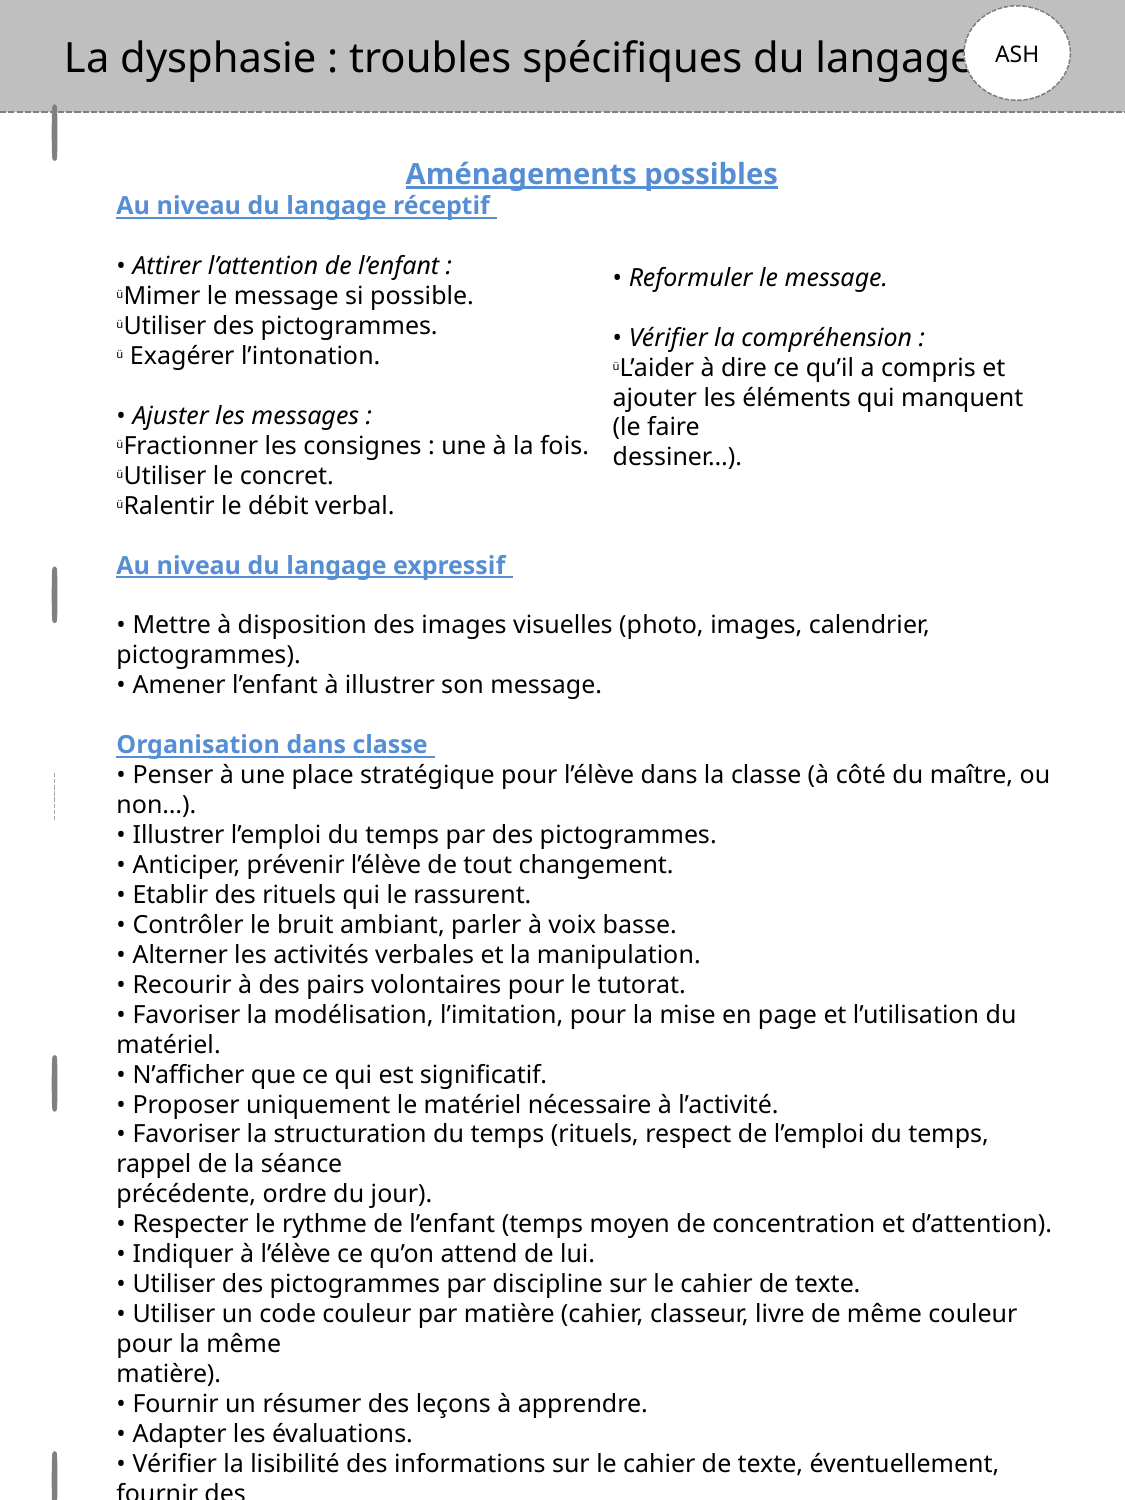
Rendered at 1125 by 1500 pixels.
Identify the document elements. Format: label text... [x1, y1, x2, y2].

text_box Aménagements possibles Au niveau du langage réceptif • Attirer l’attention de l’enfant : Mimer le message si possible. Utiliser des pictogrammes. Exagérer l’intonation. • Ajuster les messages : Fractionner les consignes : une à la fois. Utiliser le concret. Ralentir le débit verbal. Au niveau du langage expressif • Mettre à disposition des images visuelles (photo, images, calendrier, pictogrammes). • Amener l’enfant à illustrer son message. Organisation dans classe • Penser à une place stratégique pour l’élève dans la classe (à côté du maître, ou non…). • Illustrer l’emploi du temps par des pictogrammes. • Anticiper, prévenir l’élève de tout changement. • Etablir des rituels qui le rassurent. • Contrôler le bruit ambiant, parler à voix basse. • Alterner les activités verbales et la manipulation. • Recourir à des pairs volontaires pour le tutorat. • Favoriser la modélisation, l’imitation, pour la mise en page et l’utilisation du matériel. • N’afficher que ce qui est significatif. • Proposer uniquement le matériel nécessaire à l’activité. • Favoriser la structuration du temps (rituels, respect de l’emploi du temps, rappel de la séance précédente, ordre du jour). • Respecter le rythme de l’enfant (temps moyen de concentration et d’attention). • Indiquer à l’élève ce qu’on attend de lui. • Utiliser des pictogrammes par discipline sur le cahier de texte. • Utiliser un code couleur par matière (cahier, classeur, livre de même couleur pour la même matière). • Fournir un résumer des leçons à apprendre. • Adapter les évaluations. • Vérifier la lisibilité des informations sur le cahier de texte, éventuellement, fournir des photocopies, ou utiliser le tutorat par un pair. Estime de soi • Valoriser les réussites. Un élève dysphasique est en général également dyslexique (voir aménagements pour élève dyslexique) [101, 147, 1083, 1500]
text_box ASH [964, 5, 1071, 101]
text_box La dysphasie : troubles spécifiques du langage oral [0, 0, 1125, 113]
text_box • Reformuler le message. • Vérifier la compréhension : L’aider à dire ce qu’il a compris et ajouter les éléments qui manquent (le faire dessiner…). [597, 253, 1047, 502]
